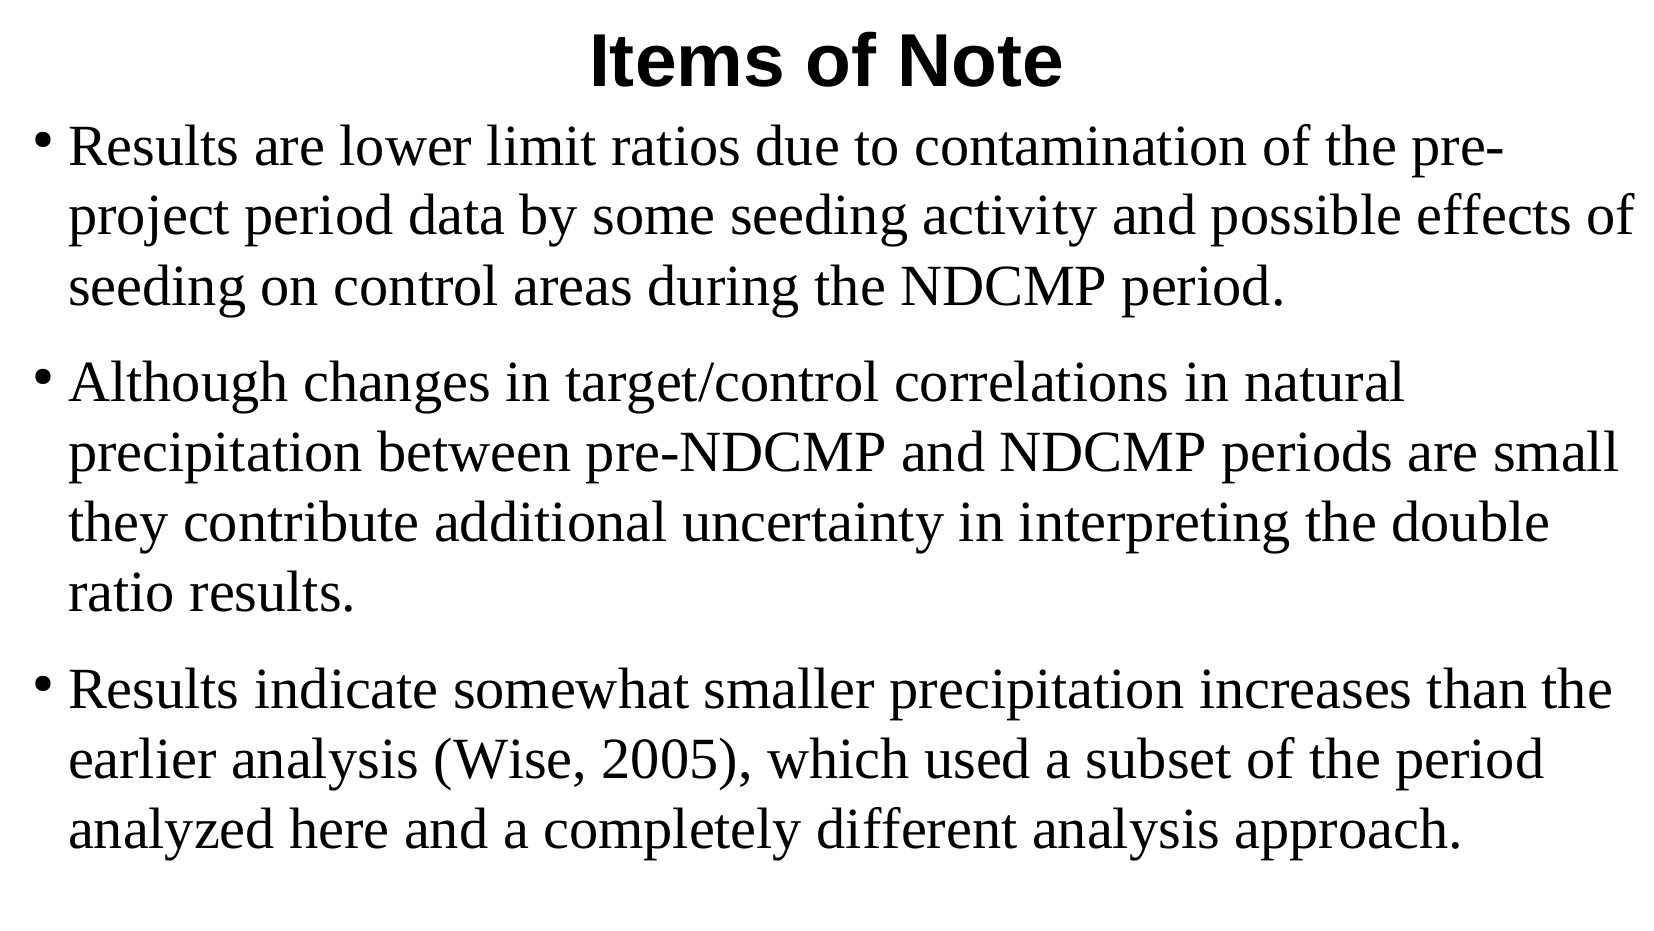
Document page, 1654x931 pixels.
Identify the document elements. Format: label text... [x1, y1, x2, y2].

text_box Results are lower limit ratios due to contamination of the pre-project period data by some seeding activity and possible effects of seeding on control areas during the NDCMP period. Although changes in target/control correlations in natural precipitation between pre-NDCMP and NDCMP periods are small they contribute additional uncertainty in interpreting the double ratio results. Results indicate somewhat smaller precipitation increases than the earlier analysis (Wise, 2005), which used a subset of the period analyzed here and a completely different analysis approach. [18, 99, 1653, 906]
title Items of Note [0, 5, 1654, 107]
